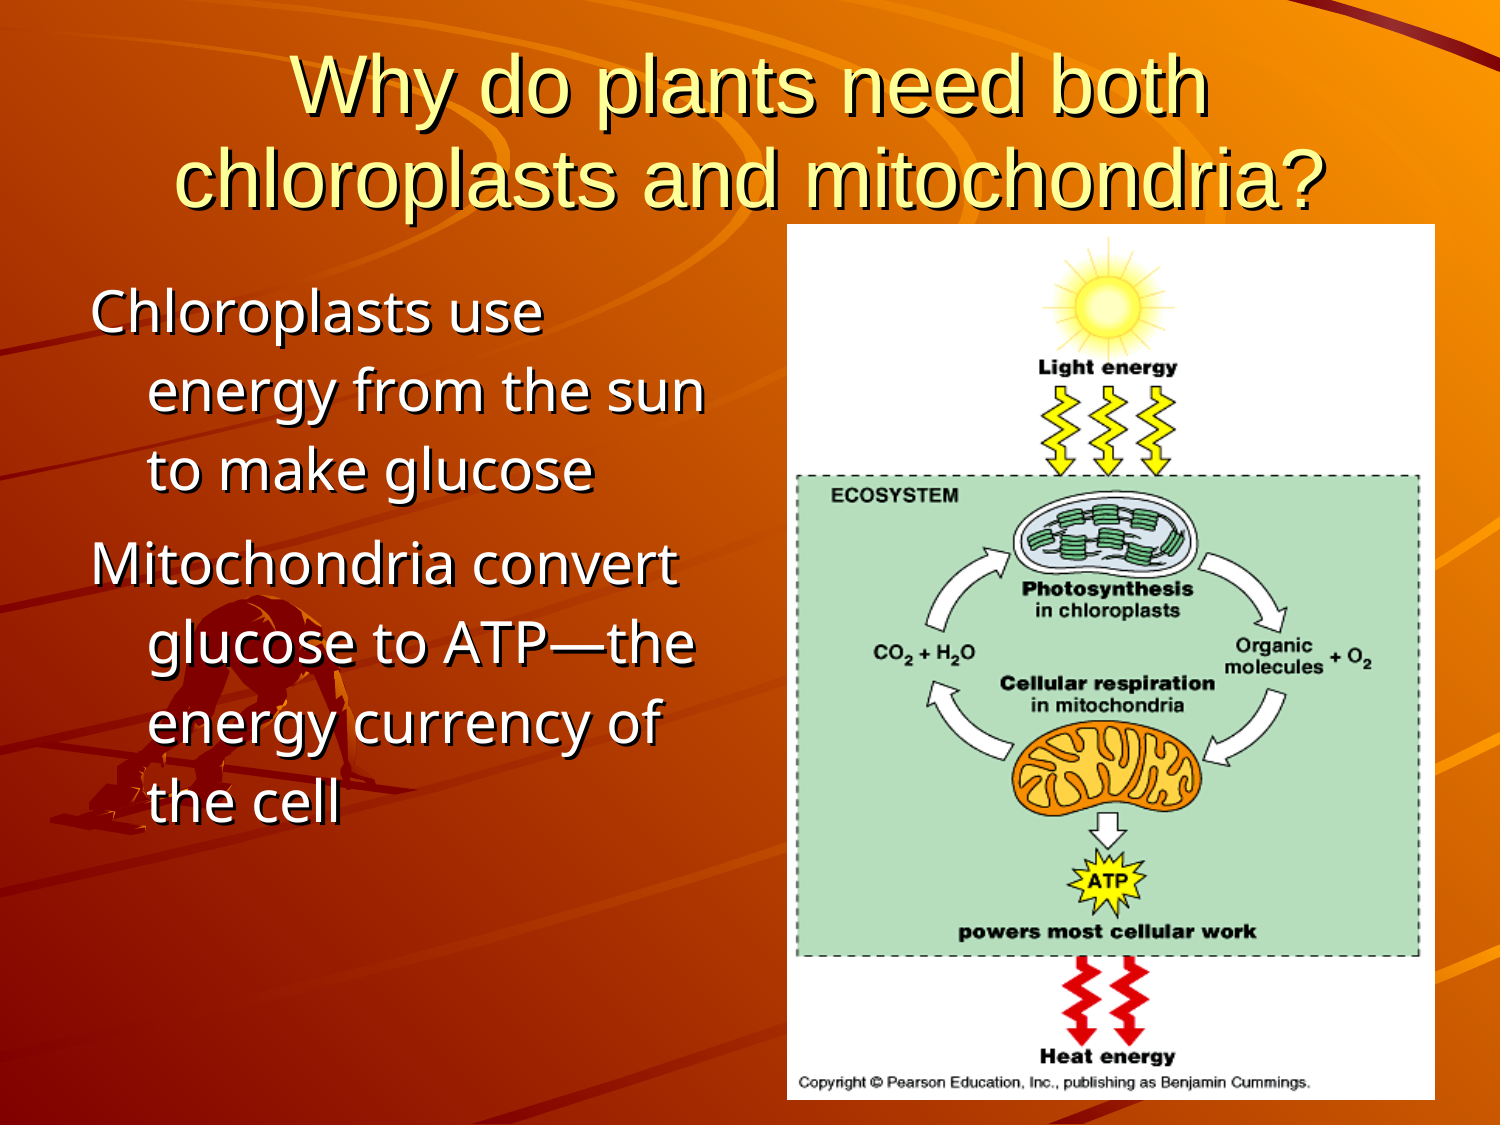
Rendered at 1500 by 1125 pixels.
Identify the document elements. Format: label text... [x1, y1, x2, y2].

title Why do plants need both chloroplasts and mitochondria? [75, 10, 1426, 233]
list Chloroplasts use energy from the sun to make glucose Mitochondria convert glucose to ATP—the energy currency of the cell [75, 262, 738, 1006]
picture [787, 224, 1435, 1101]
